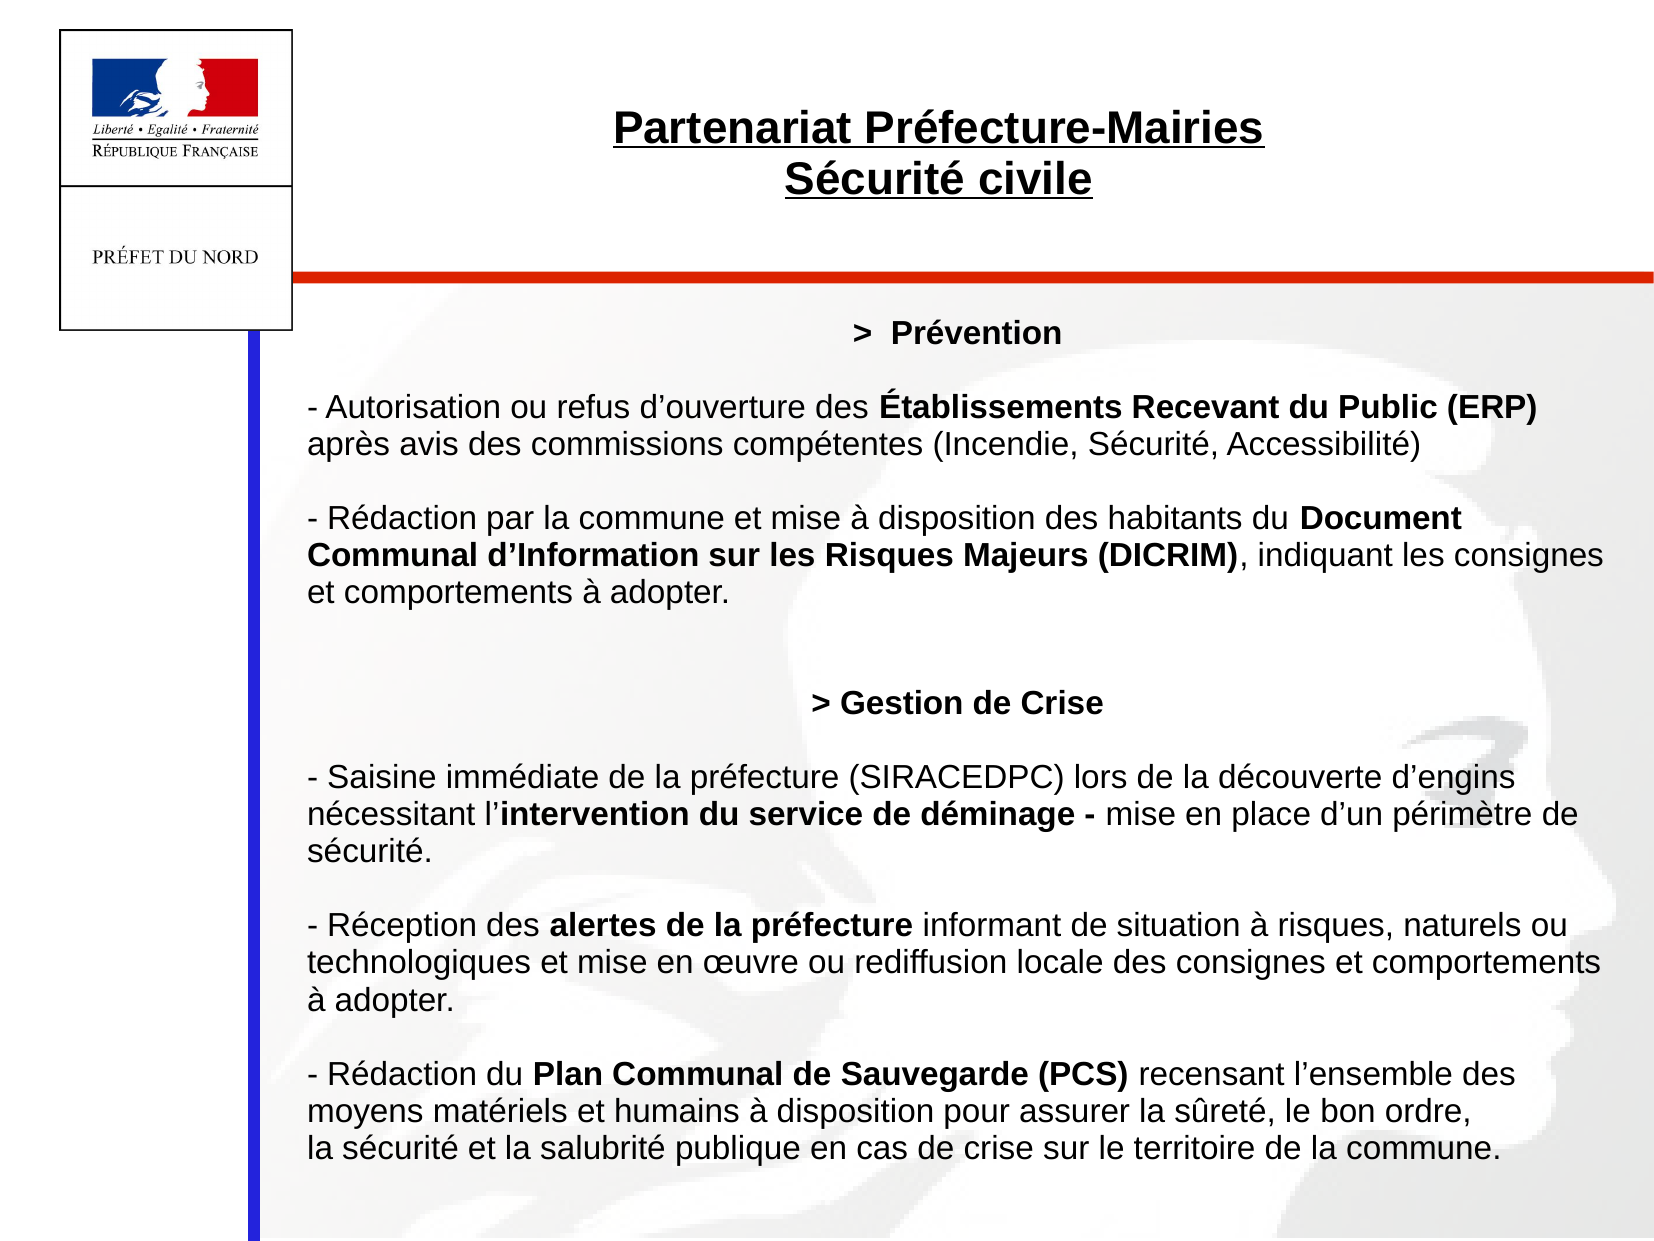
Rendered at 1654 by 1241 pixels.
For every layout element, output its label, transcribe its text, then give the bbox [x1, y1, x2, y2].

picture [59, 29, 293, 331]
title Partenariat Préfecture-Mairies Sécurité civile [307, 49, 1571, 257]
subtitle > Prévention - Autorisation ou refus d’ouverture des Établissements Recevant du Public (ERP) après avis des commissions compétentes (Incendie, Sécurité, Accessibilité) - Rédaction par la commune et mise à disposition des habitants du Document Communal d’Information sur les Risques Majeurs (DICRIM), indiquant les consignes et comportements à adopter. > Gestion de Crise - Saisine immédiate de la préfecture (SIRACEDPC) lors de la découverte d’engins nécessitant l’intervention du service de déminage - mise en place d’un périmètre de sécurité. - Réception des alertes de la préfecture informant de situation à risques, naturels ou technologiques et mise en œuvre ou rediffusion locale des consignes et comportements à adopter. - Rédaction du Plan Communal de Sauvegarde (PCS) recensant l’ensemble des moyens matériels et humains à disposition pour assurer la sûreté, le bon ordre, la sécurité et la salubrité publique en cas de crise sur le territoire de la commune. [307, 307, 1609, 1211]
